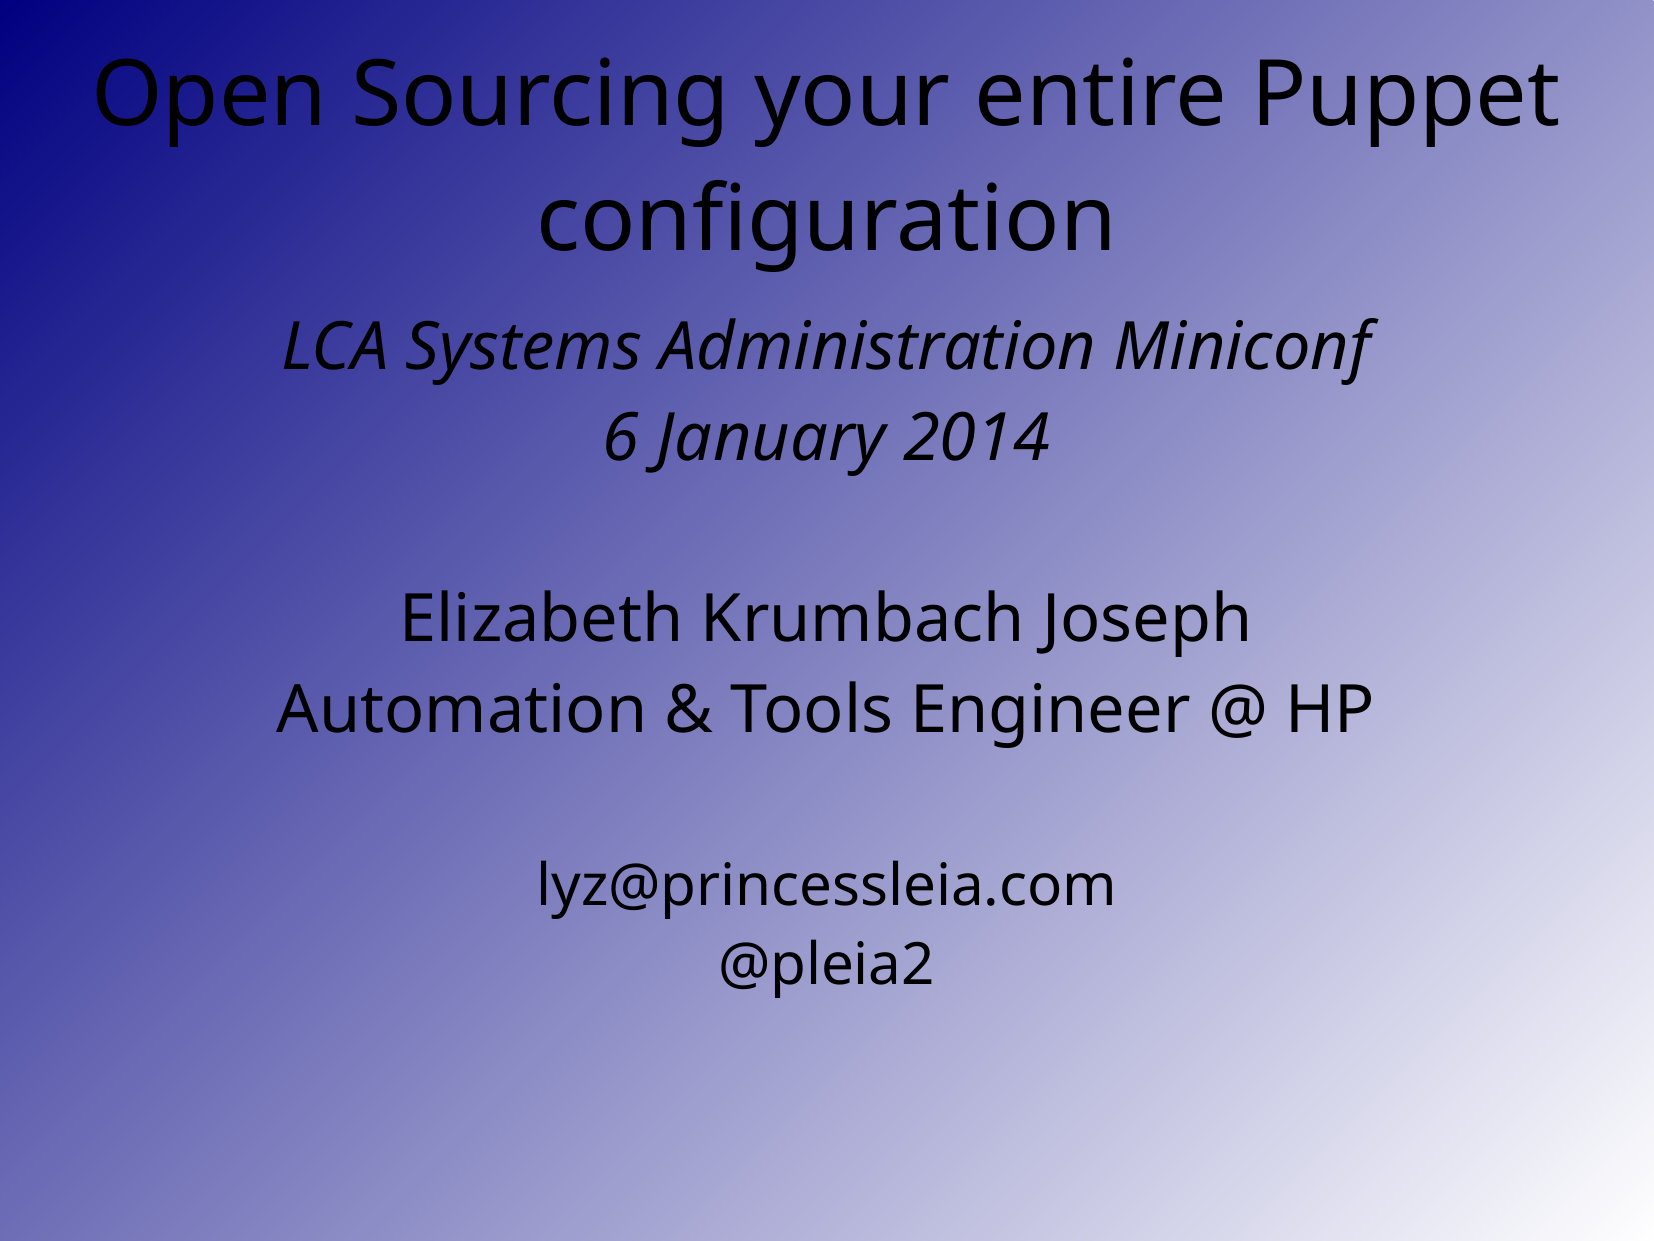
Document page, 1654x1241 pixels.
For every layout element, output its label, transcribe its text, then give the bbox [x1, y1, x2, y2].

title Open Sourcing your entire Puppet configuration [82, 49, 1571, 257]
subtitle LCA Systems Administration Miniconf 6 January 2014 Elizabeth Krumbach Joseph Automation & Tools Engineer @ HP lyz@princessleia.com @pleia2 [82, 290, 1571, 1010]
